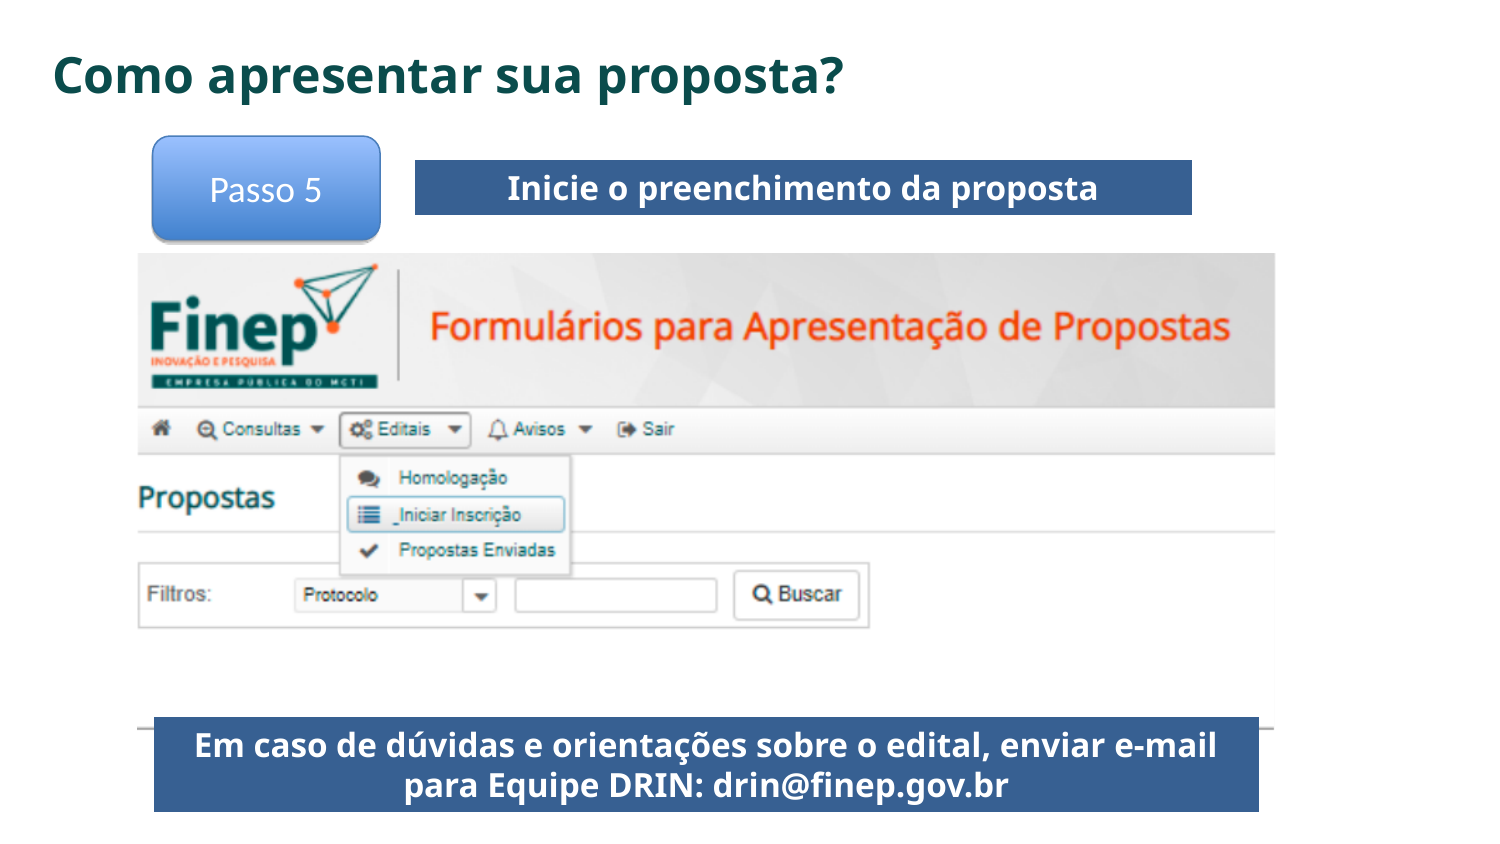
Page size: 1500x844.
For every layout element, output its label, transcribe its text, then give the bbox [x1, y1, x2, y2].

picture [137, 253, 1276, 728]
text_box Inicie o preenchimento da proposta [415, 160, 1192, 215]
text_box Passo 5 [152, 136, 381, 240]
text_box Como apresentar sua proposta? [37, 12, 1454, 147]
text_box Em caso de dúvidas e orientações sobre o edital, enviar e-mail para Equipe DRIN: drin@finep.gov.br [154, 717, 1259, 812]
